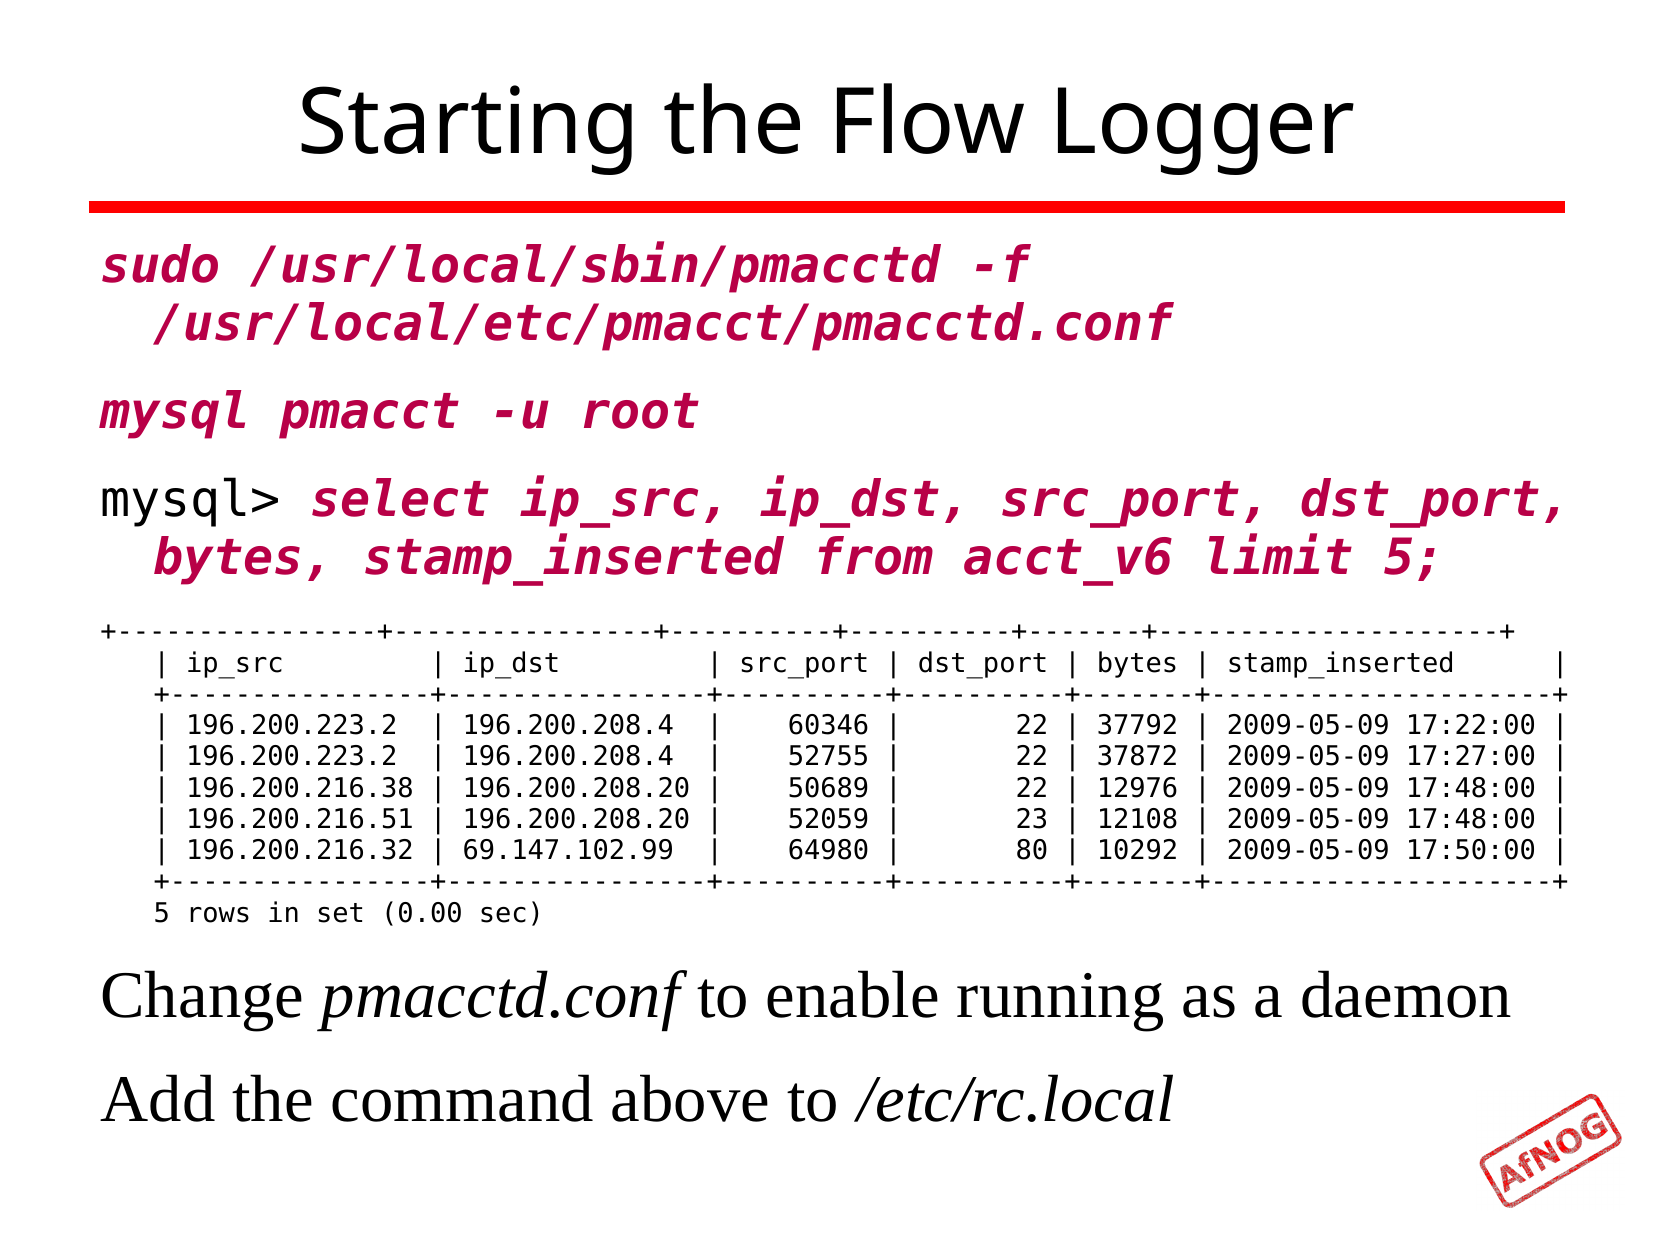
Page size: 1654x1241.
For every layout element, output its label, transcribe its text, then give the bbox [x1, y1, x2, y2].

list sudo /usr/local/sbin/pmacctd -f /usr/local/etc/pmacct/pmacctd.conf mysql pmacct -u root mysql> select ip_src, ip_dst, src_port, dst_port, bytes, stamp_inserted from acct_v6 limit 5; +----------------+----------------+----------+----------+-------+---------------------+ | ip_src | ip_dst | src_port | dst_port | bytes | stamp_inserted | +----------------+----------------+----------+----------+-------+---------------------+ | 196.200.223.2 | 196.200.208.4 | 60346 | 22 | 37792 | 2009-05-09 17:22:00 | | 196.200.223.2 | 196.200.208.4 | 52755 | 22 | 37872 | 2009-05-09 17:27:00 | | 196.200.216.38 | 196.200.208.20 | 50689 | 22 | 12976 | 2009-05-09 17:48:00 | | 196.200.216.51 | 196.200.208.20 | 52059 | 23 | 12108 | 2009-05-09 17:48:00 | | 196.200.216.32 | 69.147.102.99 | 64980 | 80 | 10292 | 2009-05-09 17:50:00 | +----------------+----------------+----------+----------+-------+---------------------+ 5 rows in set (0.00 sec) Change pmacctd.conf to enable running as a daemon Add the command above to /etc/rc.local [82, 236, 1571, 1194]
picture [1476, 1090, 1625, 1211]
title Starting the Flow Logger [88, 29, 1565, 207]
